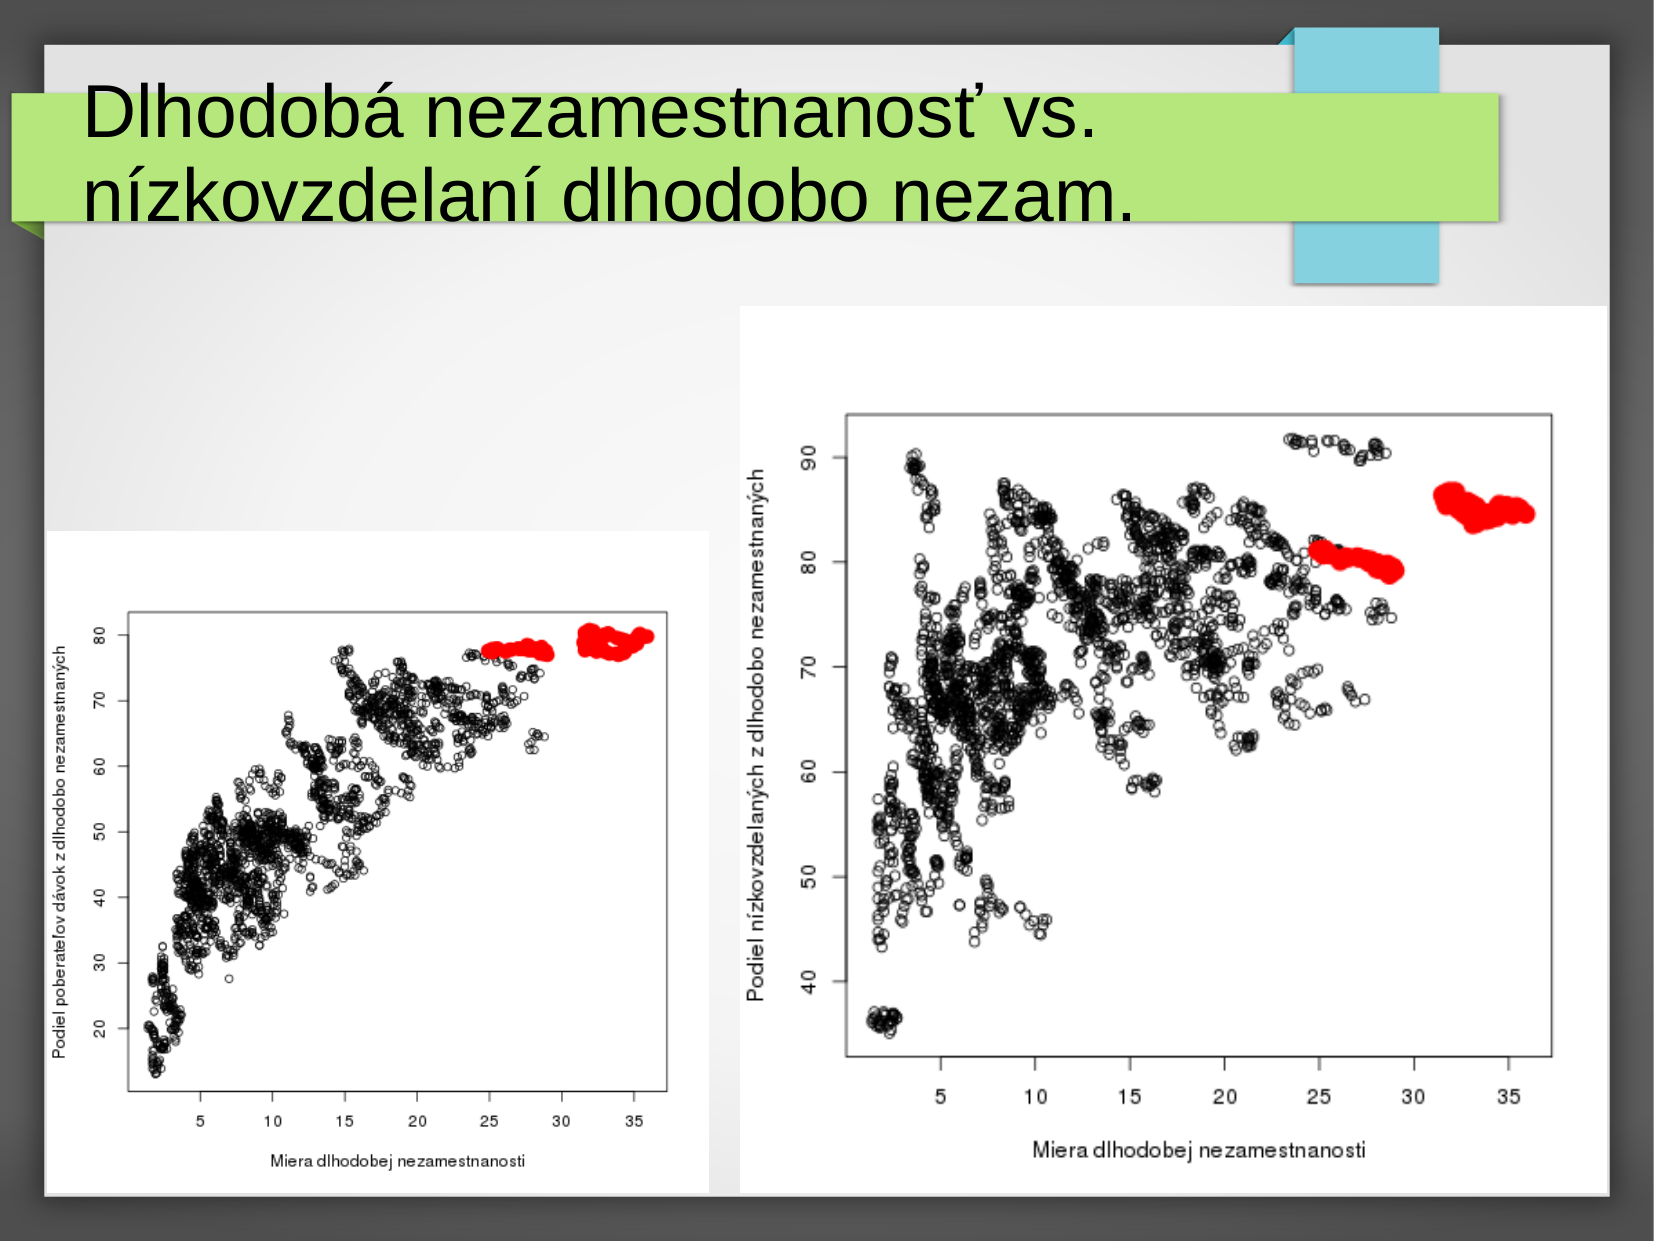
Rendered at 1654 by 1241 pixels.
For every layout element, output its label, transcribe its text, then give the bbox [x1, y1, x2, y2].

title Dlhodobá nezamestnanosť vs. nízkovzdelaní dlhodobo nezam. [82, 69, 1264, 238]
picture [0, 0, 1654, 1241]
